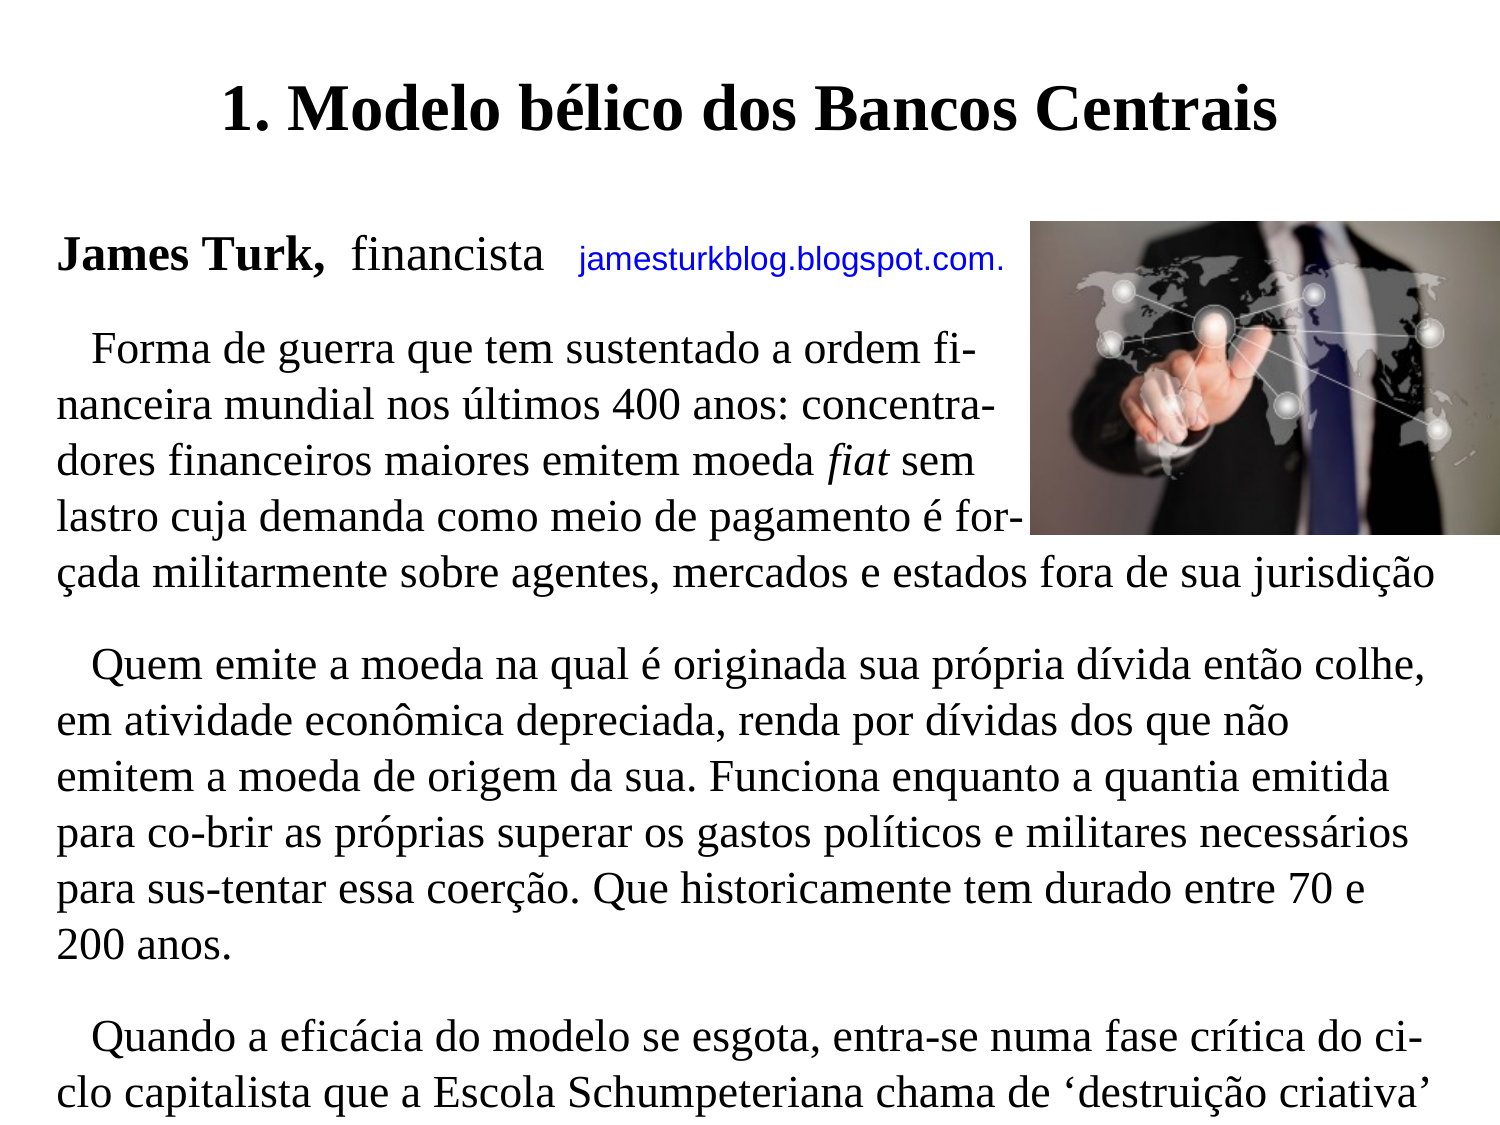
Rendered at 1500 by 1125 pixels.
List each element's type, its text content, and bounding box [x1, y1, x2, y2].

title 1. Modelo bélico dos Bancos Centrais [0, 31, 1500, 185]
picture [1030, 221, 1500, 535]
text_box James Turk, financista jamesturkblog.blogspot.com. Forma de guerra que tem sustentado a ordem fi- nanceira mundial nos últimos 400 anos: concentra- dores financeiros maiores emitem moeda fiat sem lastro cuja demanda como meio de pagamento é for- çada militarmente sobre agentes, mercados e estados fora de sua jurisdição Quem emite a moeda na qual é originada sua própria dívida então colhe, em atividade econômica depreciada, renda por dívidas dos que não emitem a moeda de origem da sua. Funciona enquanto a quantia emitida para co-brir as próprias superar os gastos políticos e militares necessários para sus-tentar essa coerção. Que historicamente tem durado entre 70 e 200 anos. Quando a eficácia do modelo se esgota, entra-se numa fase crítica do ci-clo capitalista que a Escola Schumpeteriana chama de ‘destruição criativa’ [56, 215, 1442, 1118]
